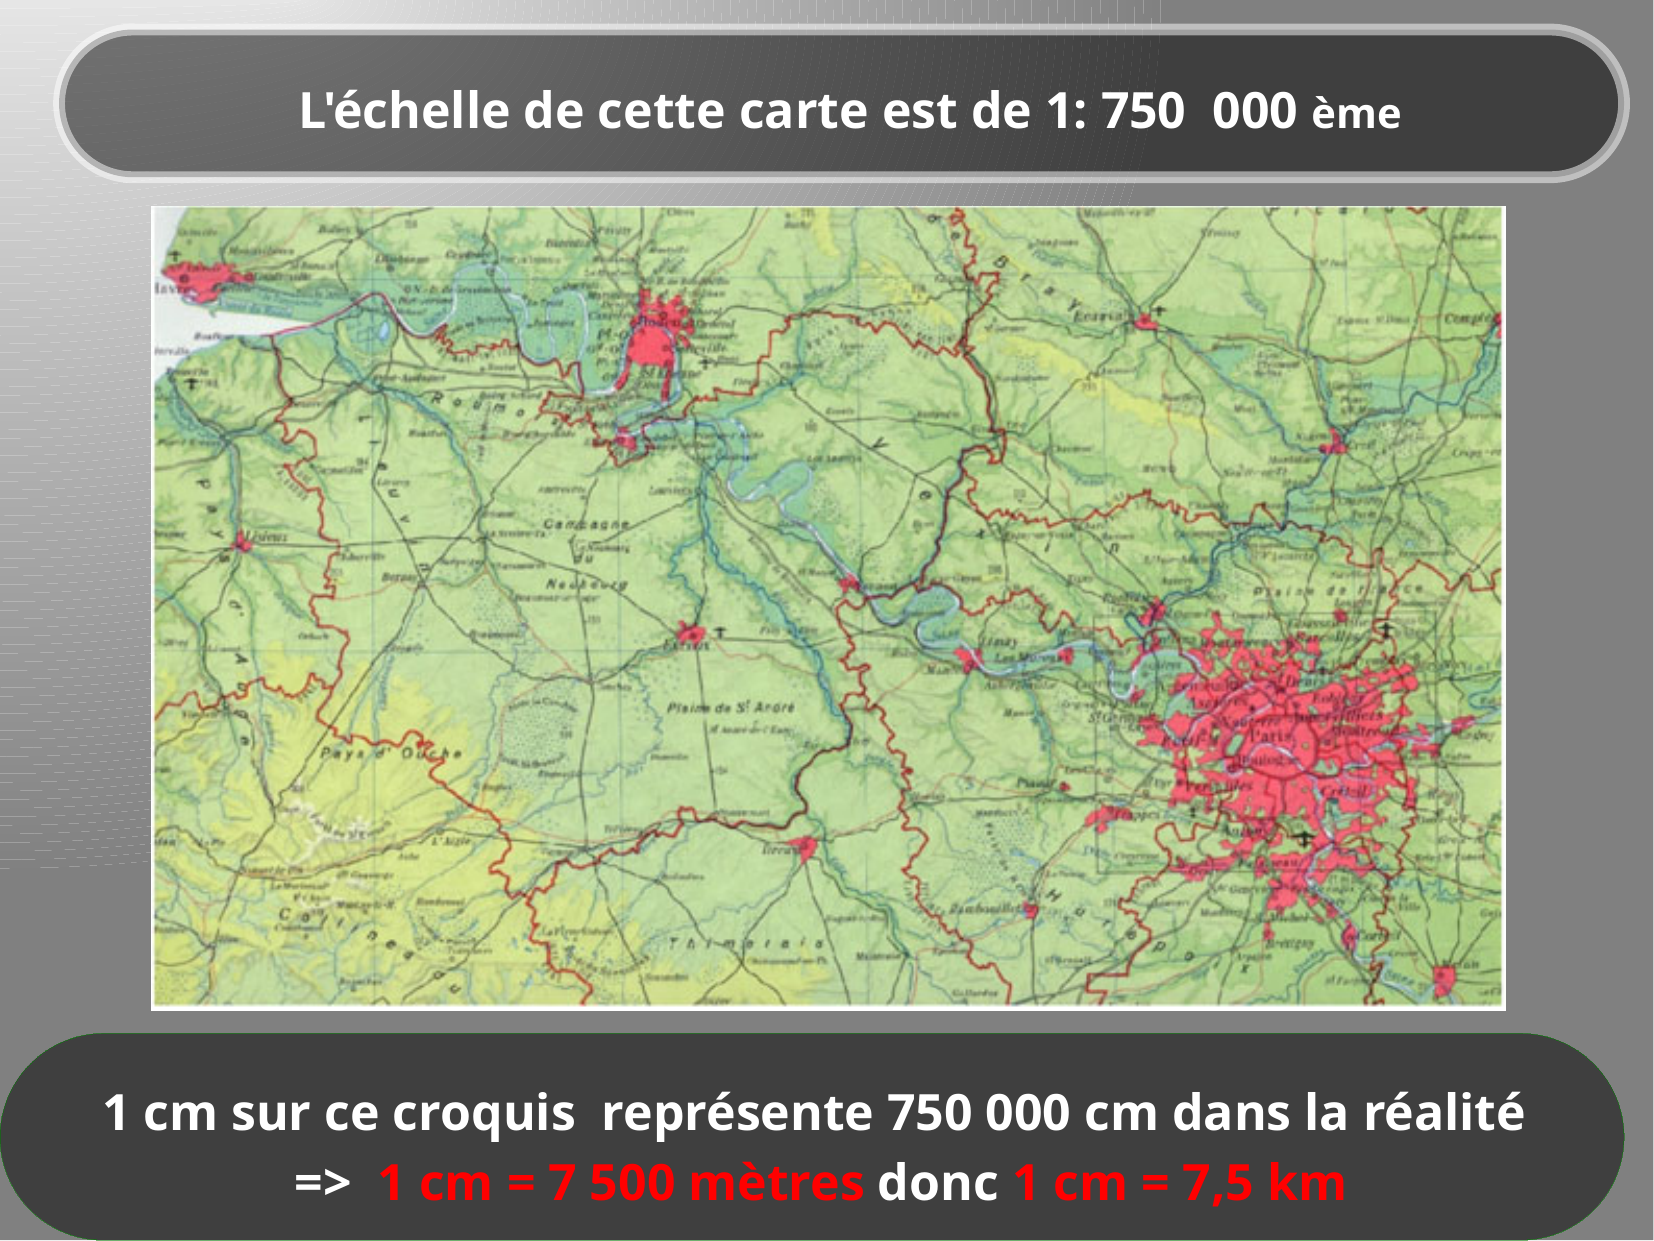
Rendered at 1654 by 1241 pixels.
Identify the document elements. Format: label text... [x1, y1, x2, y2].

text_box L'échelle de cette carte est de 1: 750 000 ème [59, 29, 1625, 178]
text_box 1 cm sur ce croquis représente 750 000 cm dans la réalité => 1 cm = 7 500 mètres donc 1 cm = 7,5 km [0, 1033, 1625, 1241]
picture [151, 206, 1506, 1011]
